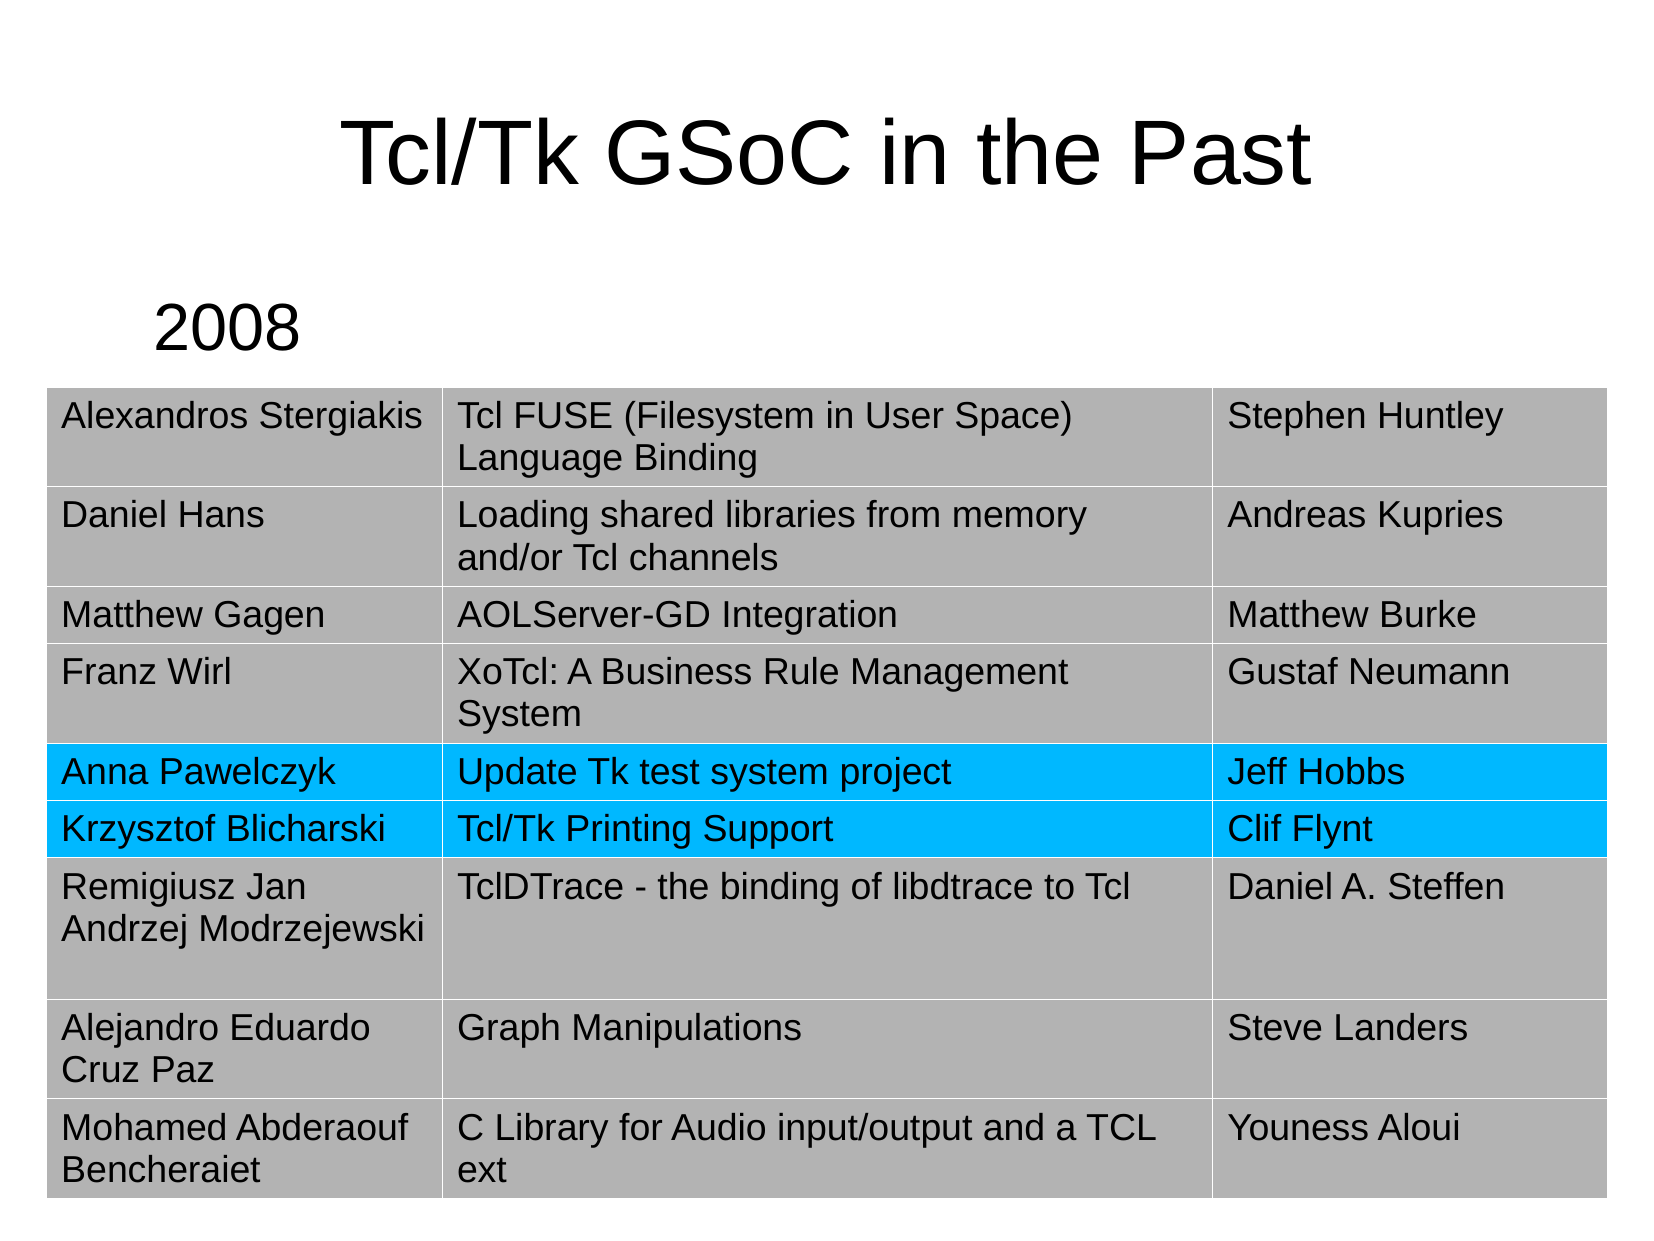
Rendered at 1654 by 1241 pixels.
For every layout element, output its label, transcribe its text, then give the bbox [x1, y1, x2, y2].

table_cell Youness Aloui [1213, 1099, 1607, 1198]
table_cell Alejandro Eduardo Cruz Paz [47, 1000, 442, 1098]
list 2008 [82, 290, 1571, 387]
table_cell Mohamed Abderaouf Bencheraiet [47, 1099, 442, 1198]
table_cell Daniel A. Steffen [1213, 858, 1607, 999]
table_cell Jeff Hobbs [1213, 744, 1607, 800]
table_cell Franz Wirl [47, 644, 442, 743]
table_cell Krzysztof Blicharski [47, 801, 442, 857]
table_cell Loading shared libraries from memory and/or Tcl channels [443, 487, 1212, 586]
table_header Stephen Huntley [1213, 388, 1607, 486]
table_header Alexandros Stergiakis [47, 388, 442, 486]
table_cell AOLServer-GD Integration [443, 587, 1212, 643]
table_header Tcl FUSE (Filesystem in User Space) Language Binding [443, 388, 1212, 486]
table_cell Graph Manipulations [443, 1000, 1212, 1098]
table_cell Clif Flynt [1213, 801, 1607, 857]
table_cell TclDTrace - the binding of libdtrace to Tcl [443, 858, 1212, 999]
table_cell C Library for Audio input/output and a TCL ext [443, 1099, 1212, 1198]
table_cell Update Tk test system project [443, 744, 1212, 800]
table_cell Steve Landers [1213, 1000, 1607, 1098]
table_cell Matthew Burke [1213, 587, 1607, 643]
title Tcl/Tk GSoC in the Past [82, 56, 1571, 250]
table_cell Anna Pawelczyk [47, 744, 442, 800]
table_cell XoTcl: A Business Rule Management System [443, 644, 1212, 743]
table_cell Matthew Gagen [47, 587, 442, 643]
table_cell Daniel Hans [47, 487, 442, 586]
table_cell Tcl/Tk Printing Support [443, 801, 1212, 857]
table_cell Gustaf Neumann [1213, 644, 1607, 743]
table_cell Andreas Kupries [1213, 487, 1607, 586]
table_cell Remigiusz Jan Andrzej Modrzejewski [47, 858, 442, 999]
